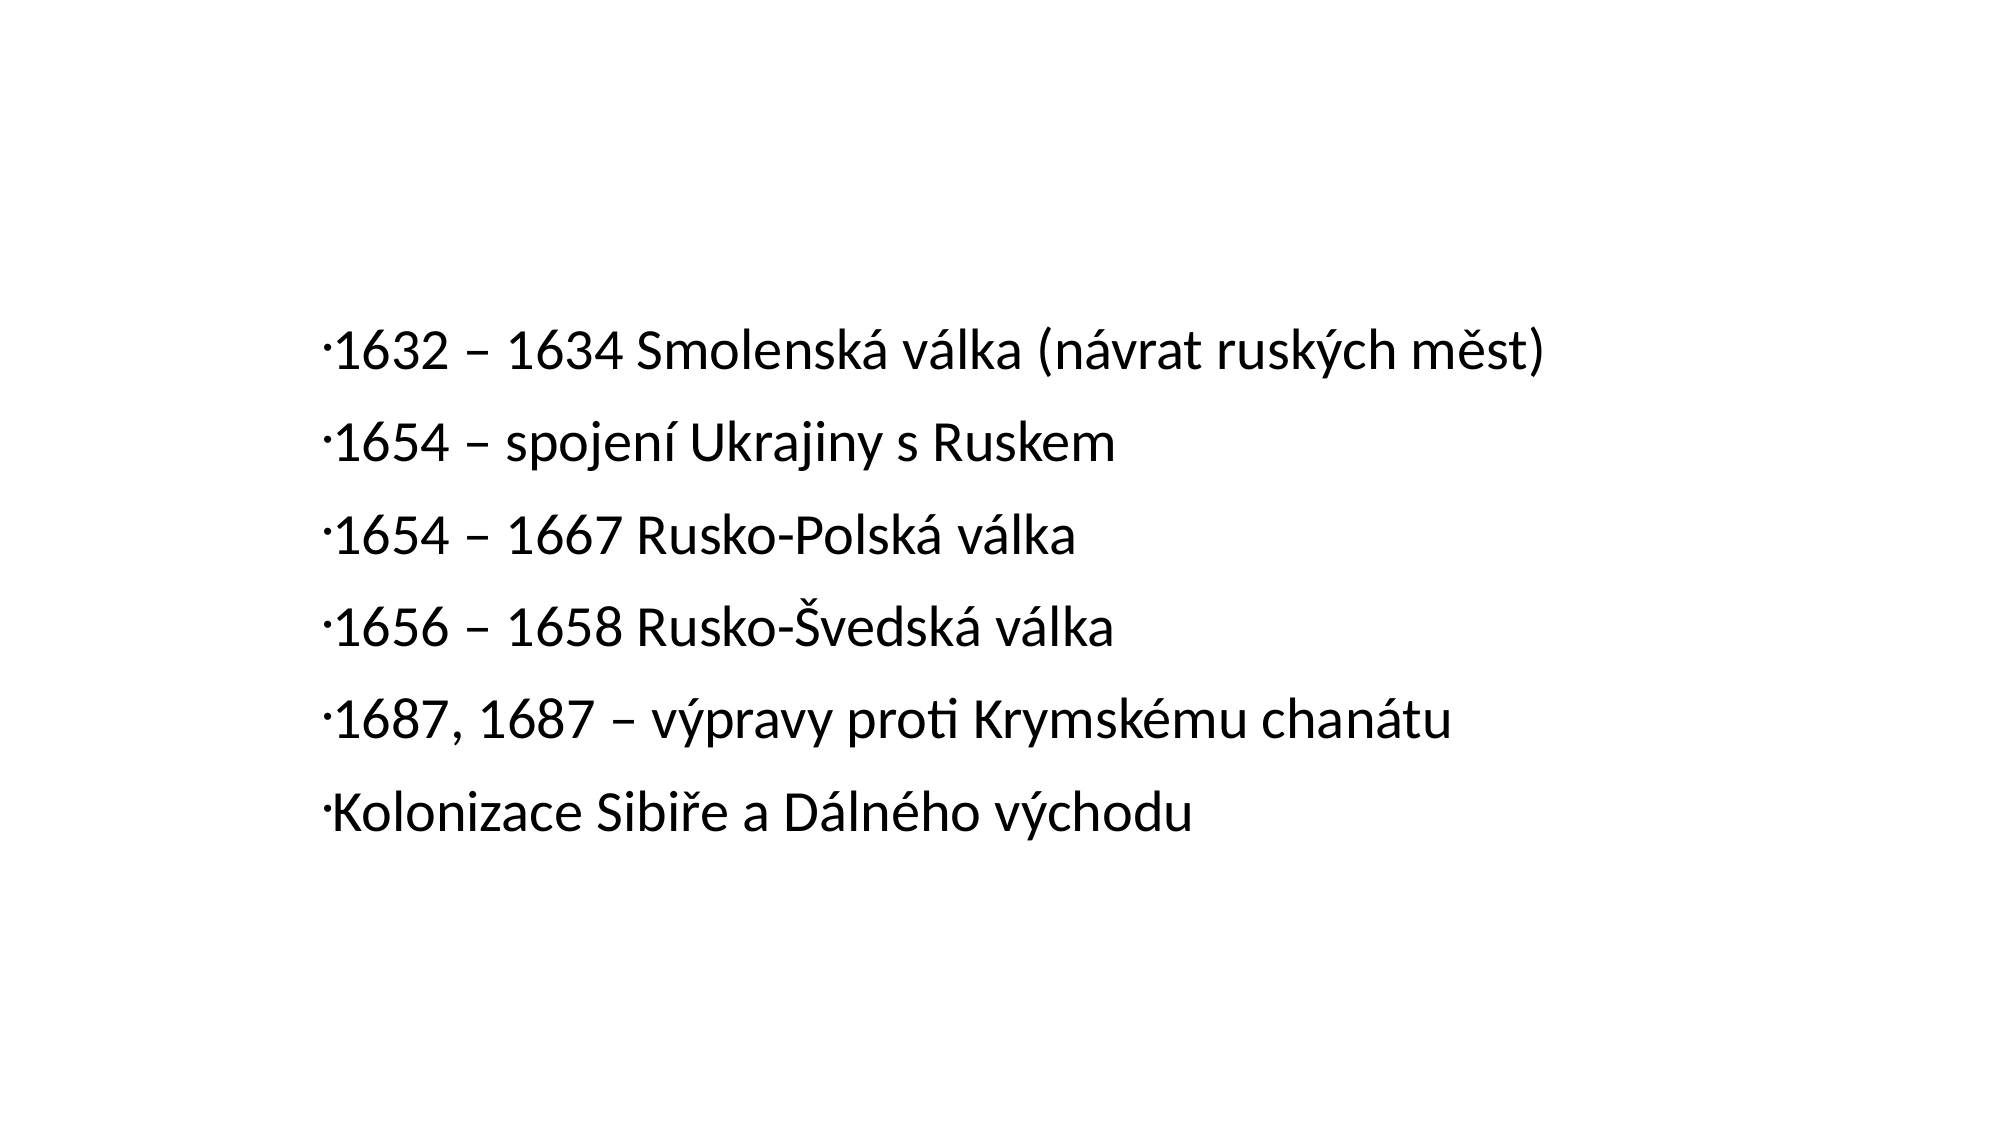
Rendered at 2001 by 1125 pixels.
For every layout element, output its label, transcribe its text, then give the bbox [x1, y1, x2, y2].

list 1632 – 1634 Smolenská válka (návrat ruských měst) 1654 – spojení Ukrajiny s Ruskem 1654 – 1667 Rusko-Polská válka 1656 – 1658 Rusko-Švedská válka 1687, 1687 – výpravy proti Krymskému chanátu Kolonizace Sibiře a Dálného východu [308, 311, 2000, 1026]
